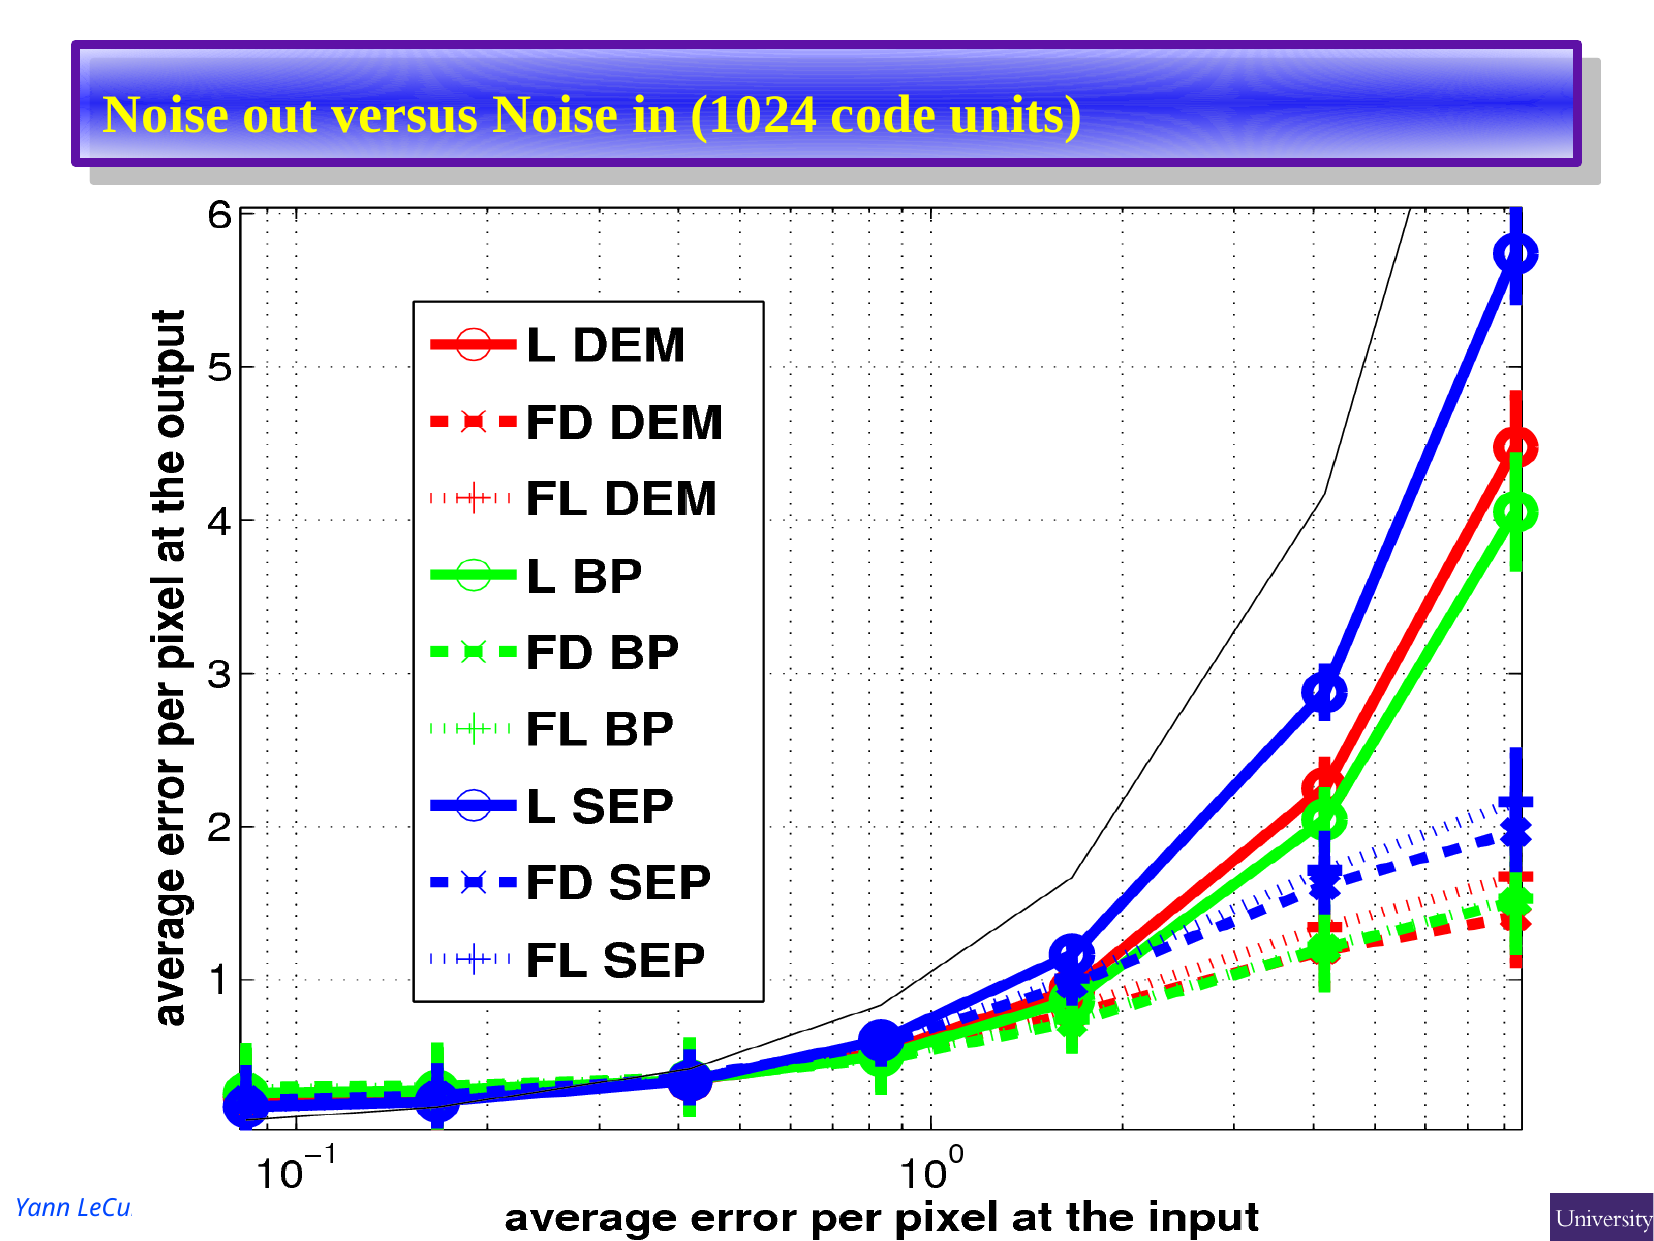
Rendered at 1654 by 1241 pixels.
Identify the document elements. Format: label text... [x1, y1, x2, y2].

picture [132, 185, 1654, 1241]
title Noise out versus Noise in (1024 code units) [75, 44, 1578, 163]
